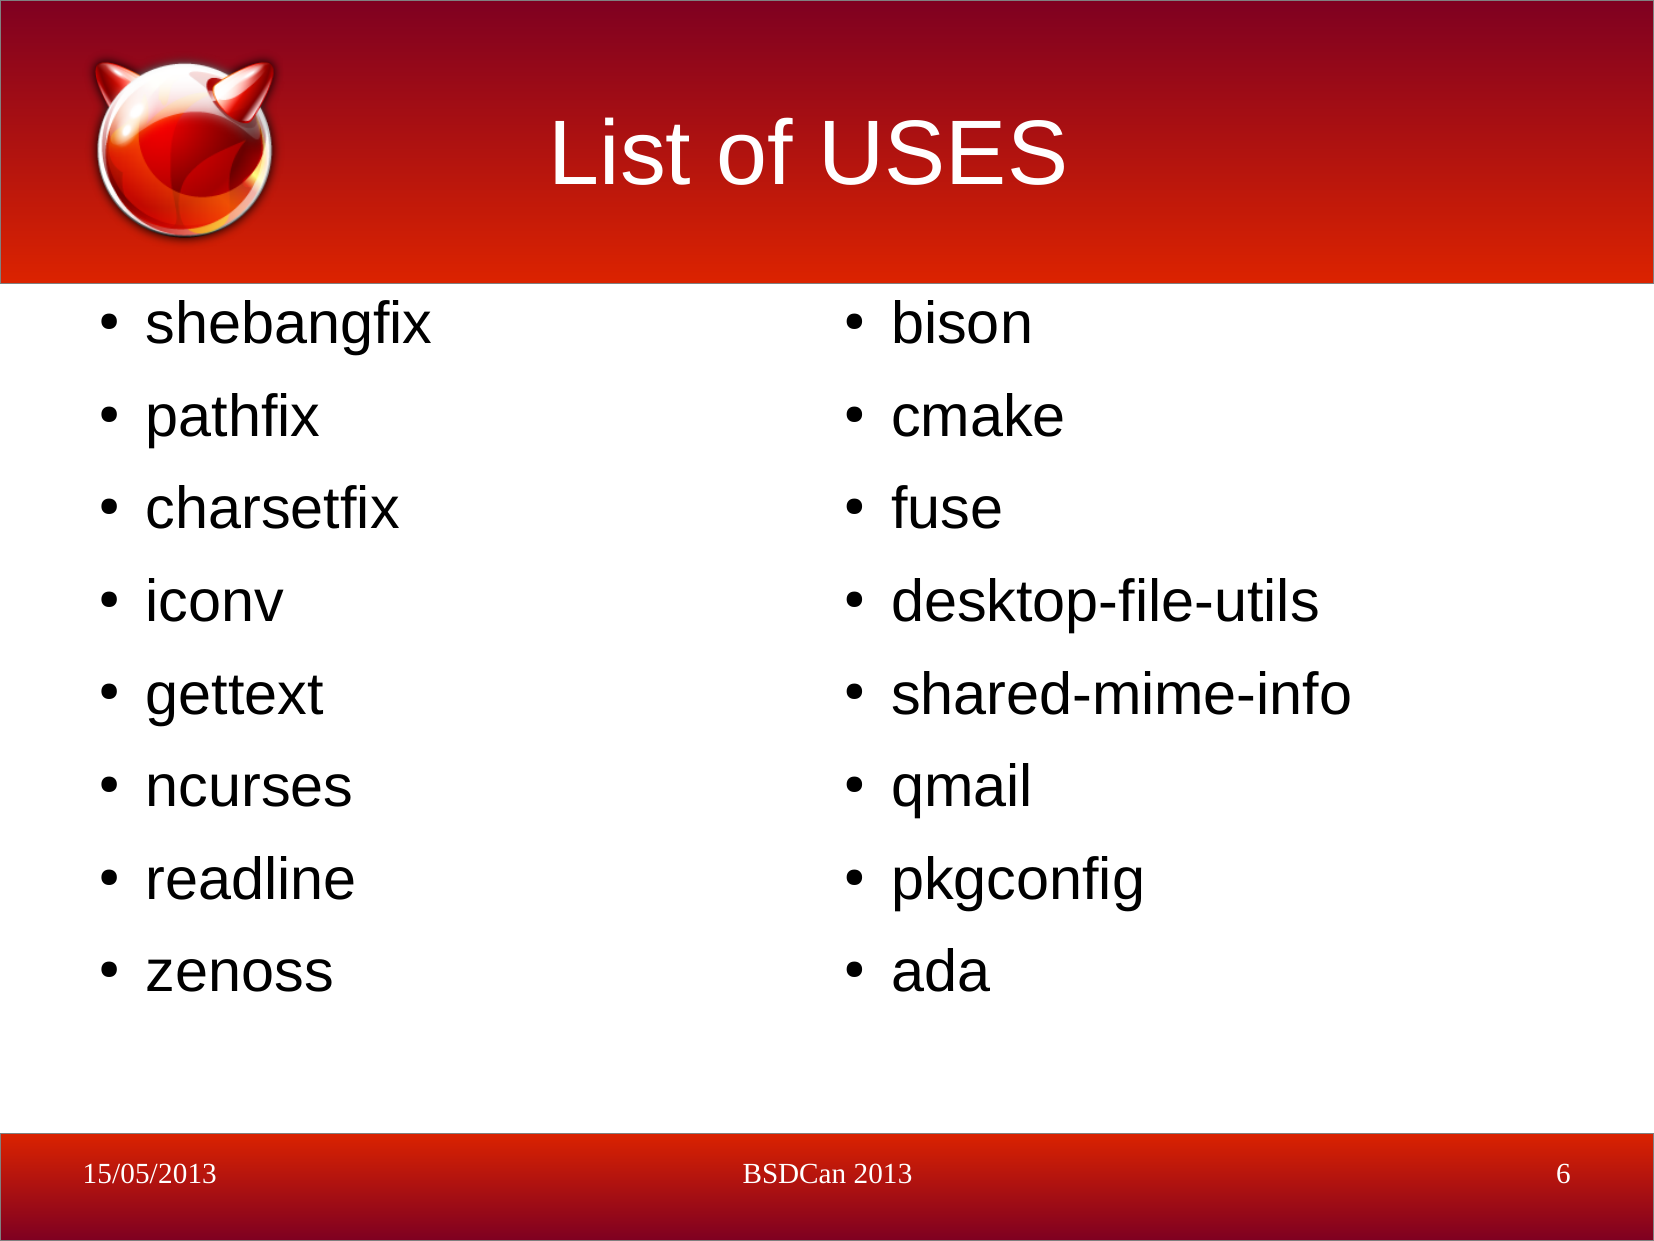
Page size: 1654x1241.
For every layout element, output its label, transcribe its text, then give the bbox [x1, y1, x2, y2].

list shebangfix pathfix charsetfix iconv gettext ncurses readline zenoss [82, 290, 793, 1010]
list bison cmake fuse desktop-file-utils shared-mime-info qmail pkgconfig ada [828, 290, 1539, 1010]
title List of USES [82, 49, 1536, 257]
